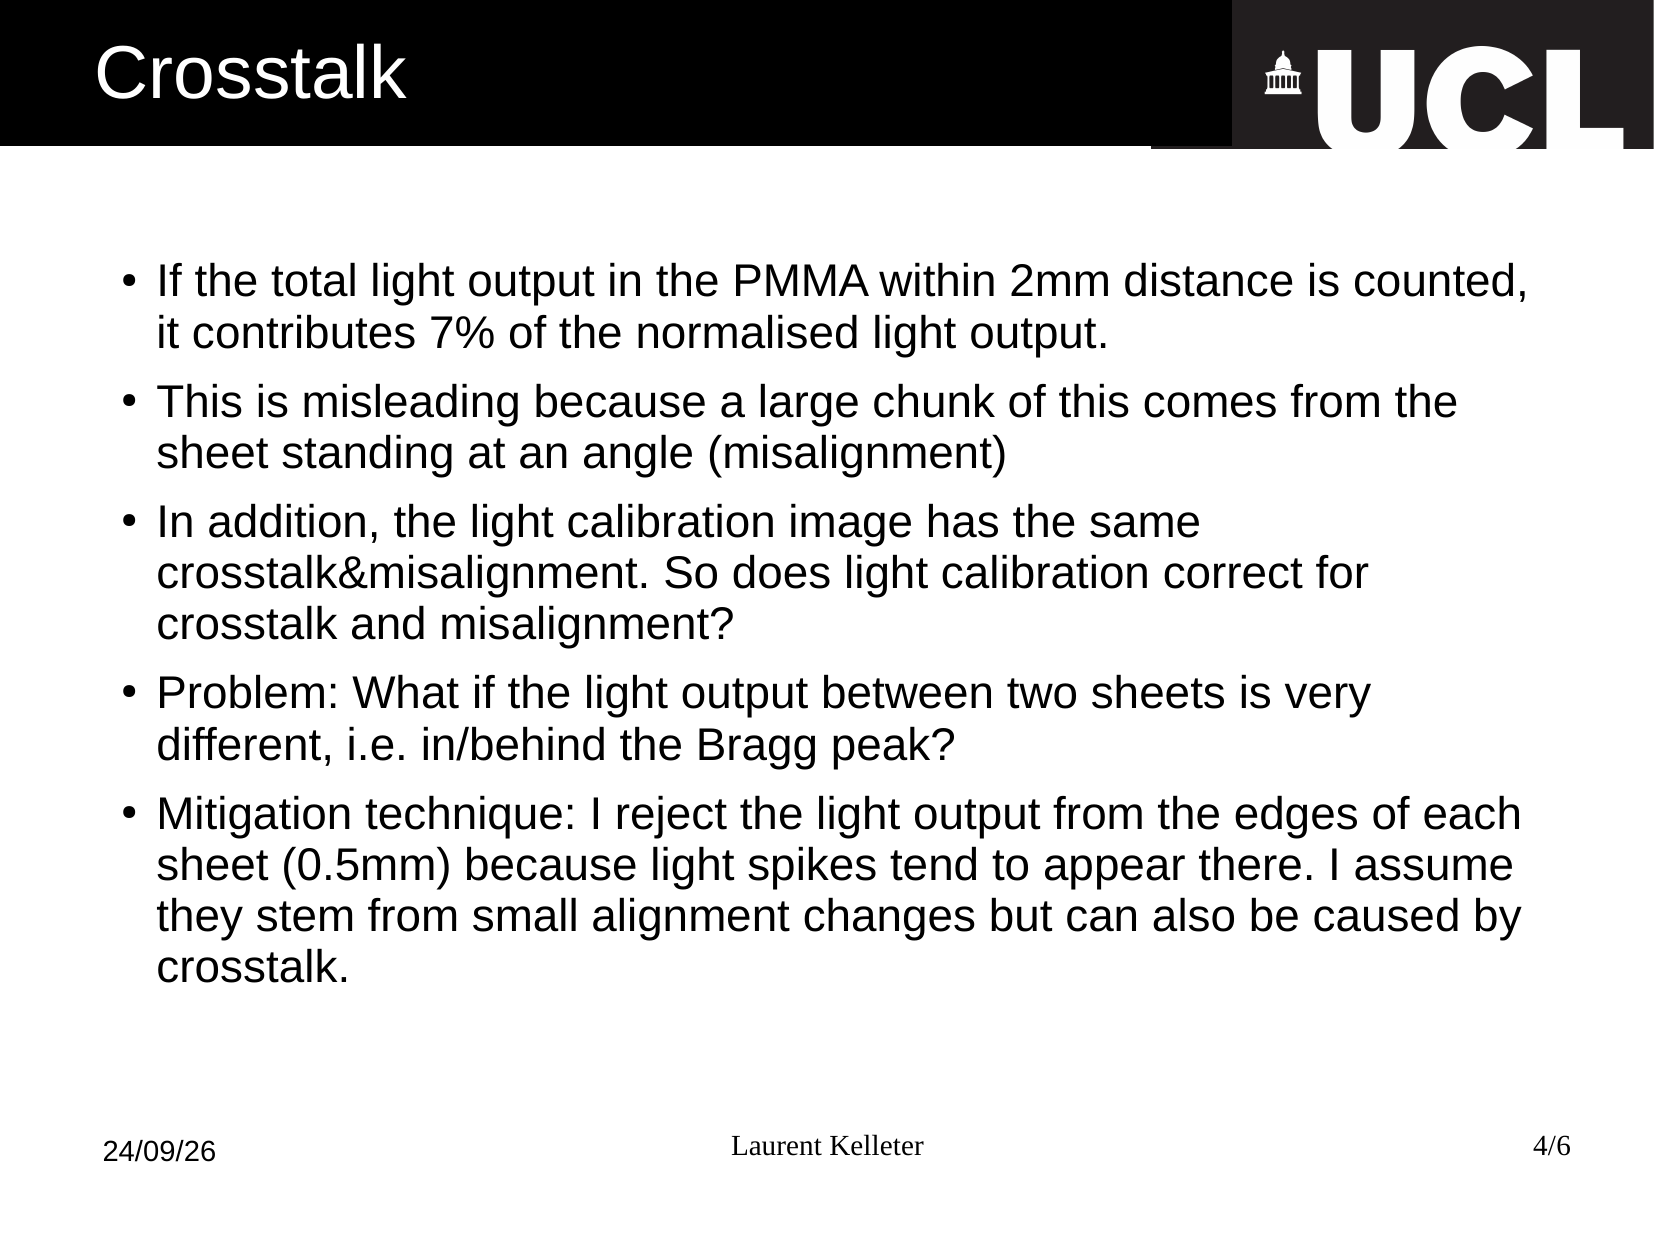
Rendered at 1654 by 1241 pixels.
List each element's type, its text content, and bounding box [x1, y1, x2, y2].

text_box If the total light output in the PMMA within 2mm distance is counted, it contributes 7% of the normalised light output. This is misleading because a large chunk of this comes from the sheet standing at an angle (misalignment) In addition, the light calibration image has the same crosstalk&misalignment. So does light calibration correct for crosstalk and misalignment? Problem: What if the light output between two sheets is very different, i.e. in/behind the Bragg peak? Mitigation technique: I reject the light output from the edges of each sheet (0.5mm) because light spikes tend to appear there. I assume they stem from small alignment changes but can also be caused by crosstalk. [106, 248, 1548, 1054]
title Crosstalk [94, 0, 1241, 147]
picture [1151, 0, 1654, 149]
